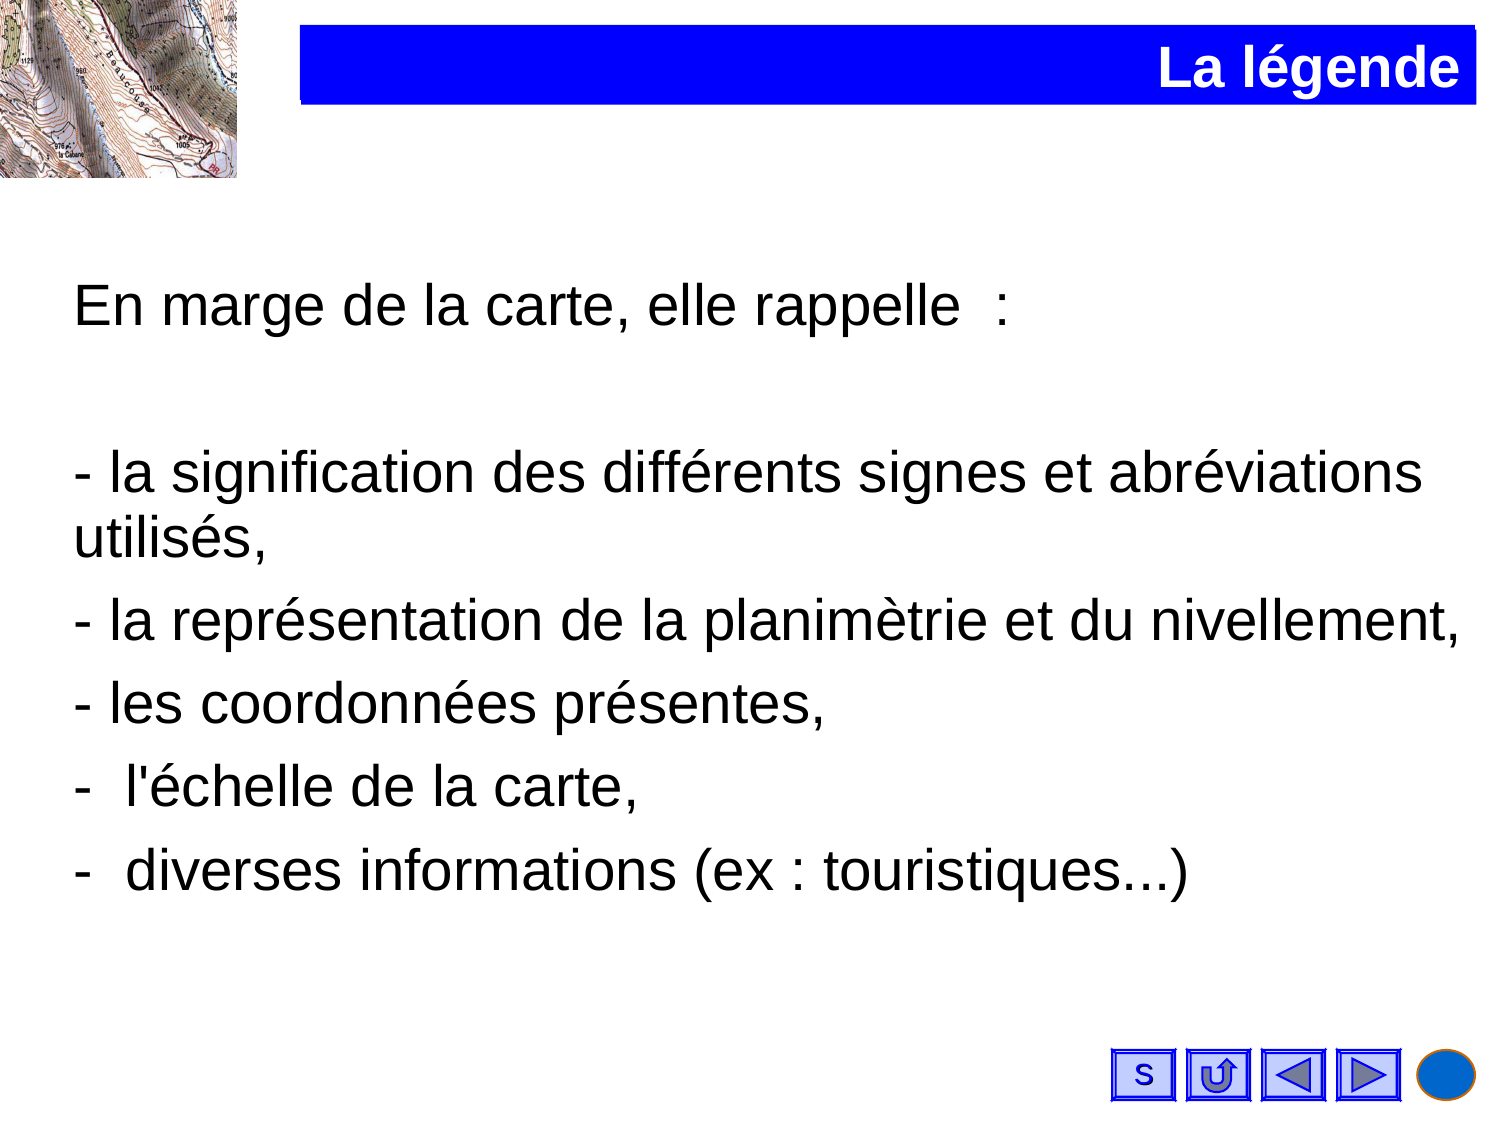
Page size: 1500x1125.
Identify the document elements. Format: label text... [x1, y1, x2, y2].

picture [0, 0, 237, 178]
text_box [1417, 1049, 1476, 1101]
text_box En marge de la carte, elle rappelle : - la signification des différents signes et abréviations utilisés, - la représentation de la planimètrie et du nivellement, - les coordonnées présentes, - l'échelle de la carte, - diverses informations (ex : touristiques...) [59, 265, 1500, 1003]
text_box La légende [301, 29, 1477, 105]
